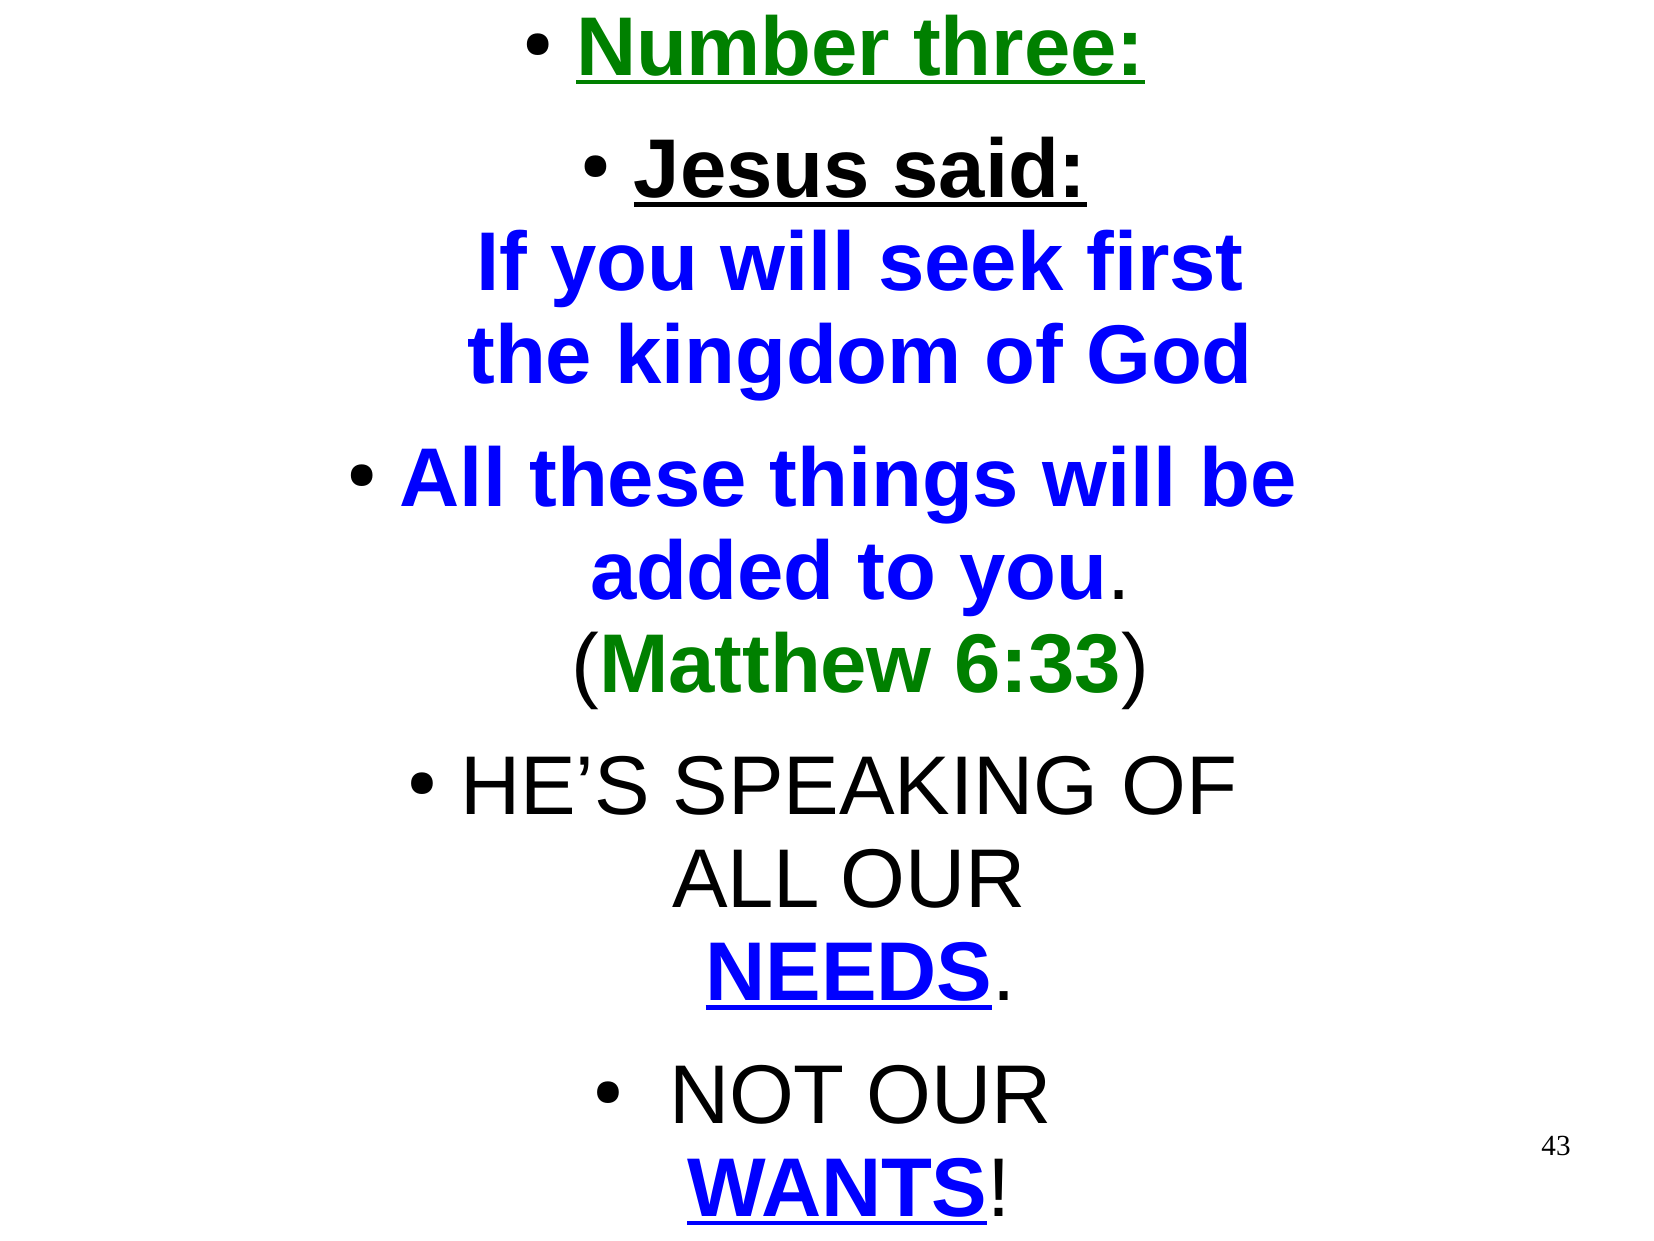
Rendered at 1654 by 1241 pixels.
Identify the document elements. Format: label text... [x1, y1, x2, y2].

list Number three: Jesus said: If you will seek first the kingdom of God All these things will be added to you. (Matthew 6:33) HE’S SPEAKING OF ALL OUR NEEDS. NOT OUR WANTS! [0, 0, 1651, 1238]
